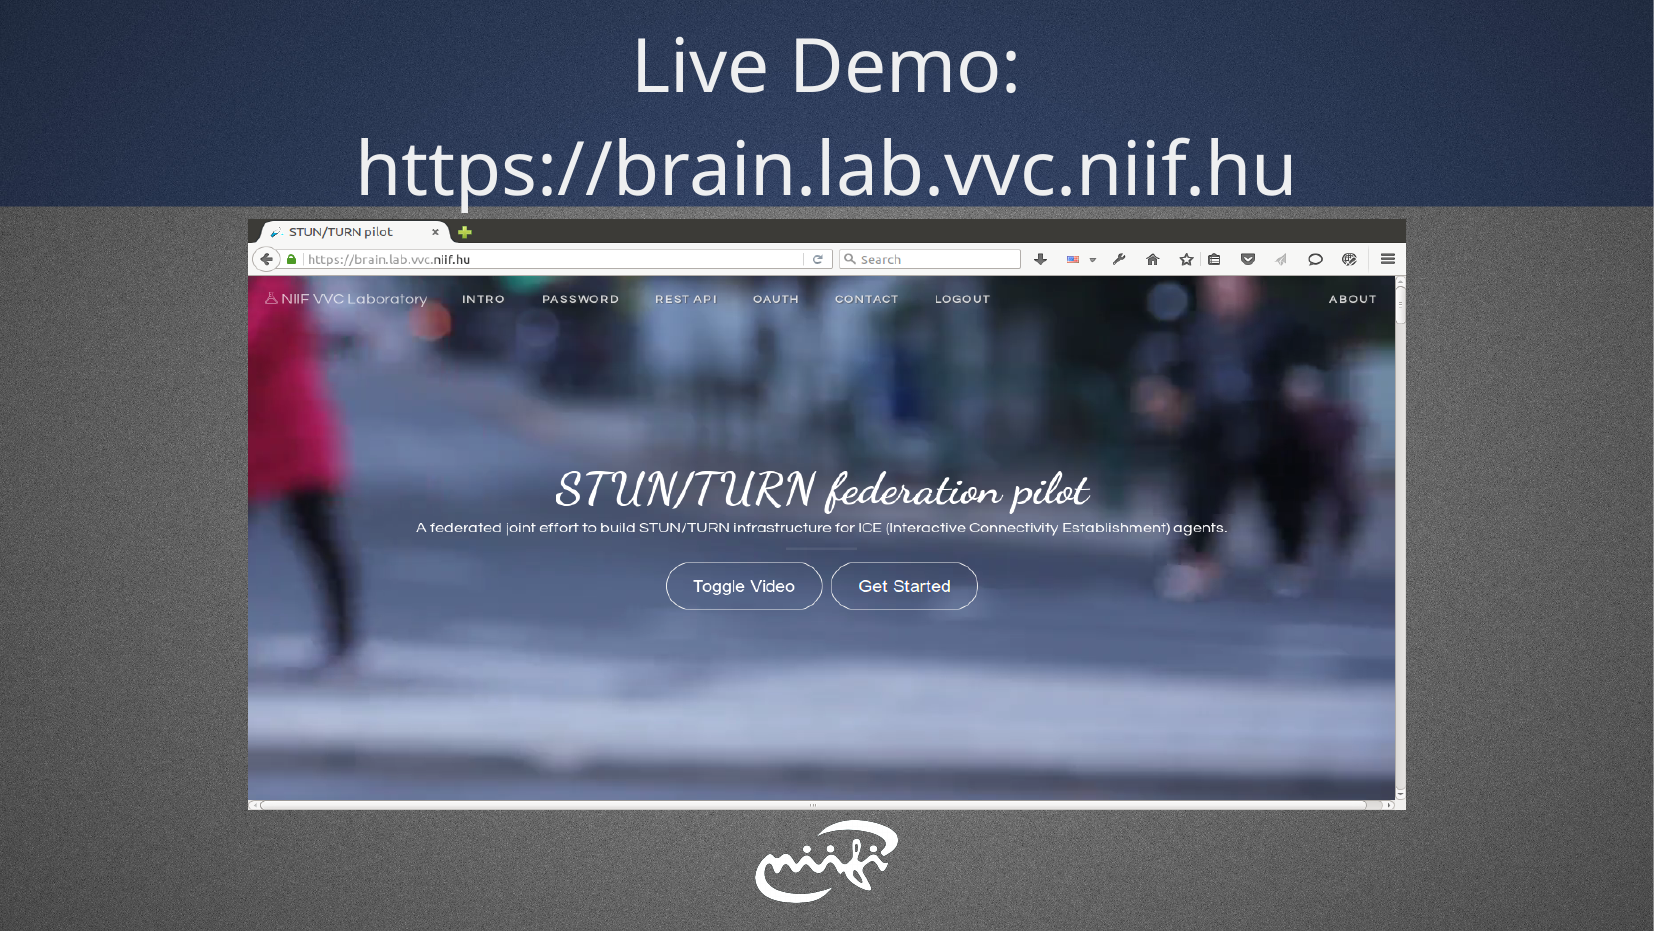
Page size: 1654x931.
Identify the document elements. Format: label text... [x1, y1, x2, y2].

title Live Demo: https://brain.lab.vvc.niif.hu [82, 27, 1571, 203]
picture [0, 0, 1654, 931]
